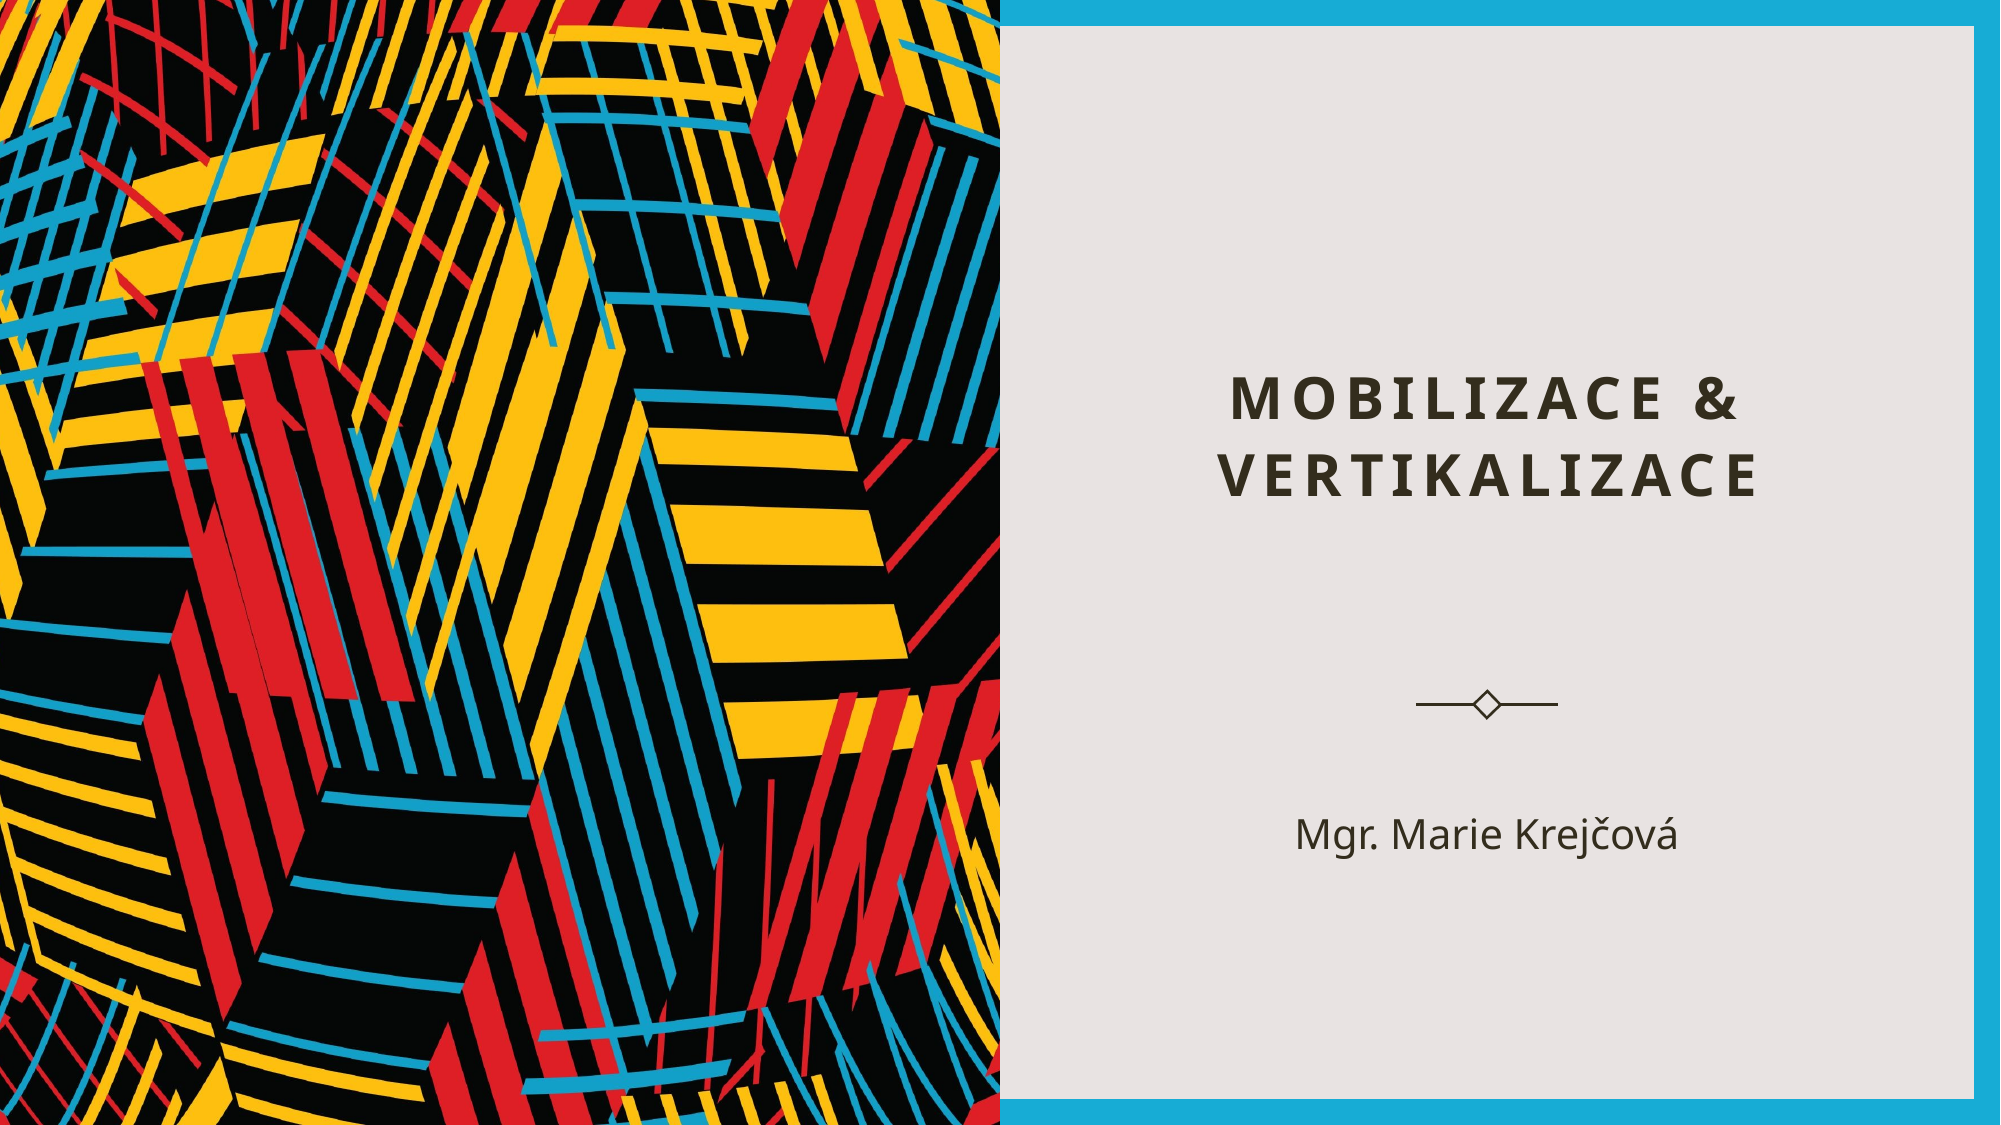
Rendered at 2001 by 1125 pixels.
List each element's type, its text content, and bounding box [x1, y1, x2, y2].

subtitle Mgr. Marie Krejčová [1139, 800, 1835, 1003]
picture [0, 0, 1000, 1125]
title MOBILIZACE & VERTIKALIZACE [1108, 174, 1866, 516]
text_box [1000, 0, 2000, 1125]
